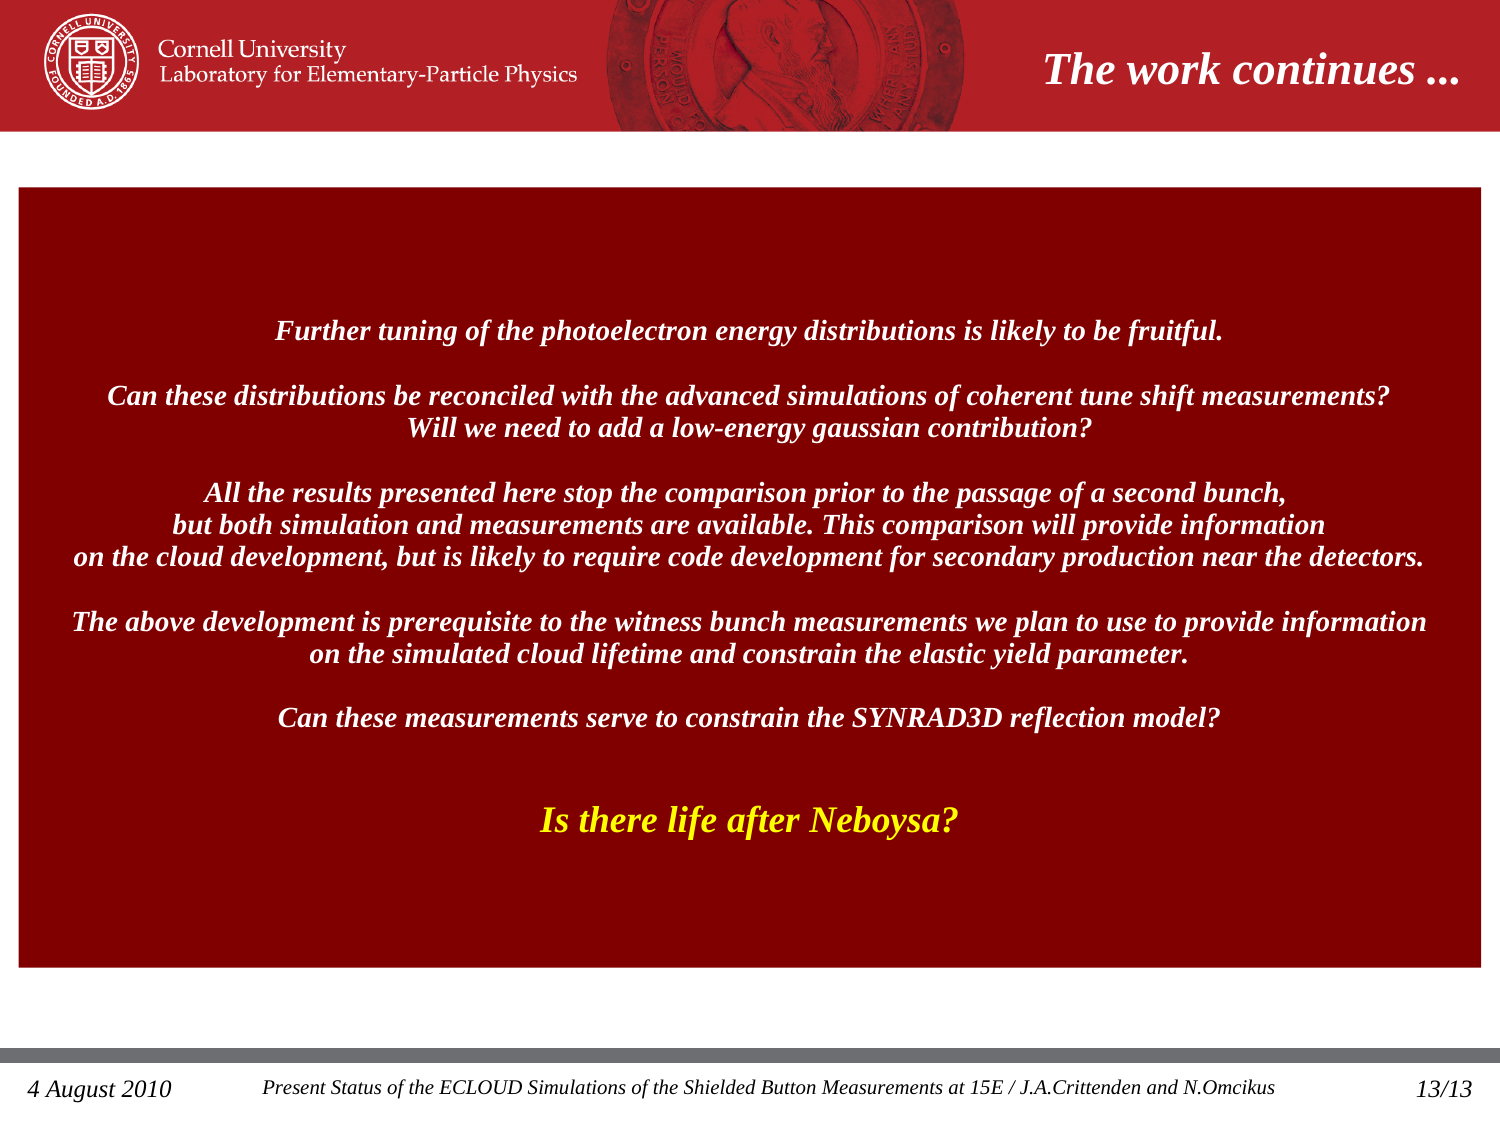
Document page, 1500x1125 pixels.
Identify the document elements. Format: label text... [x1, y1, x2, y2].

title The work continues ... [1012, 12, 1492, 126]
picture [0, 0, 1500, 132]
text_box Further tuning of the photoelectron energy distributions is likely to be fruitful. Can these distributions be reconciled with the advanced simulations of coherent tune shift measurements? Will we need to add a low-energy gaussian contribution? All the results presented here stop the comparison prior to the passage of a second bunch, but both simulation and measurements are available. This comparison will provide information on the cloud development, but is likely to require code development for secondary production near the detectors. The above development is prerequisite to the witness bunch measurements we plan to use to provide information on the simulated cloud lifetime and constrain the elastic yield parameter. Can these measurements serve to constrain the SYNRAD3D reflection model? Is there life after Neboysa? [18, 187, 1482, 968]
